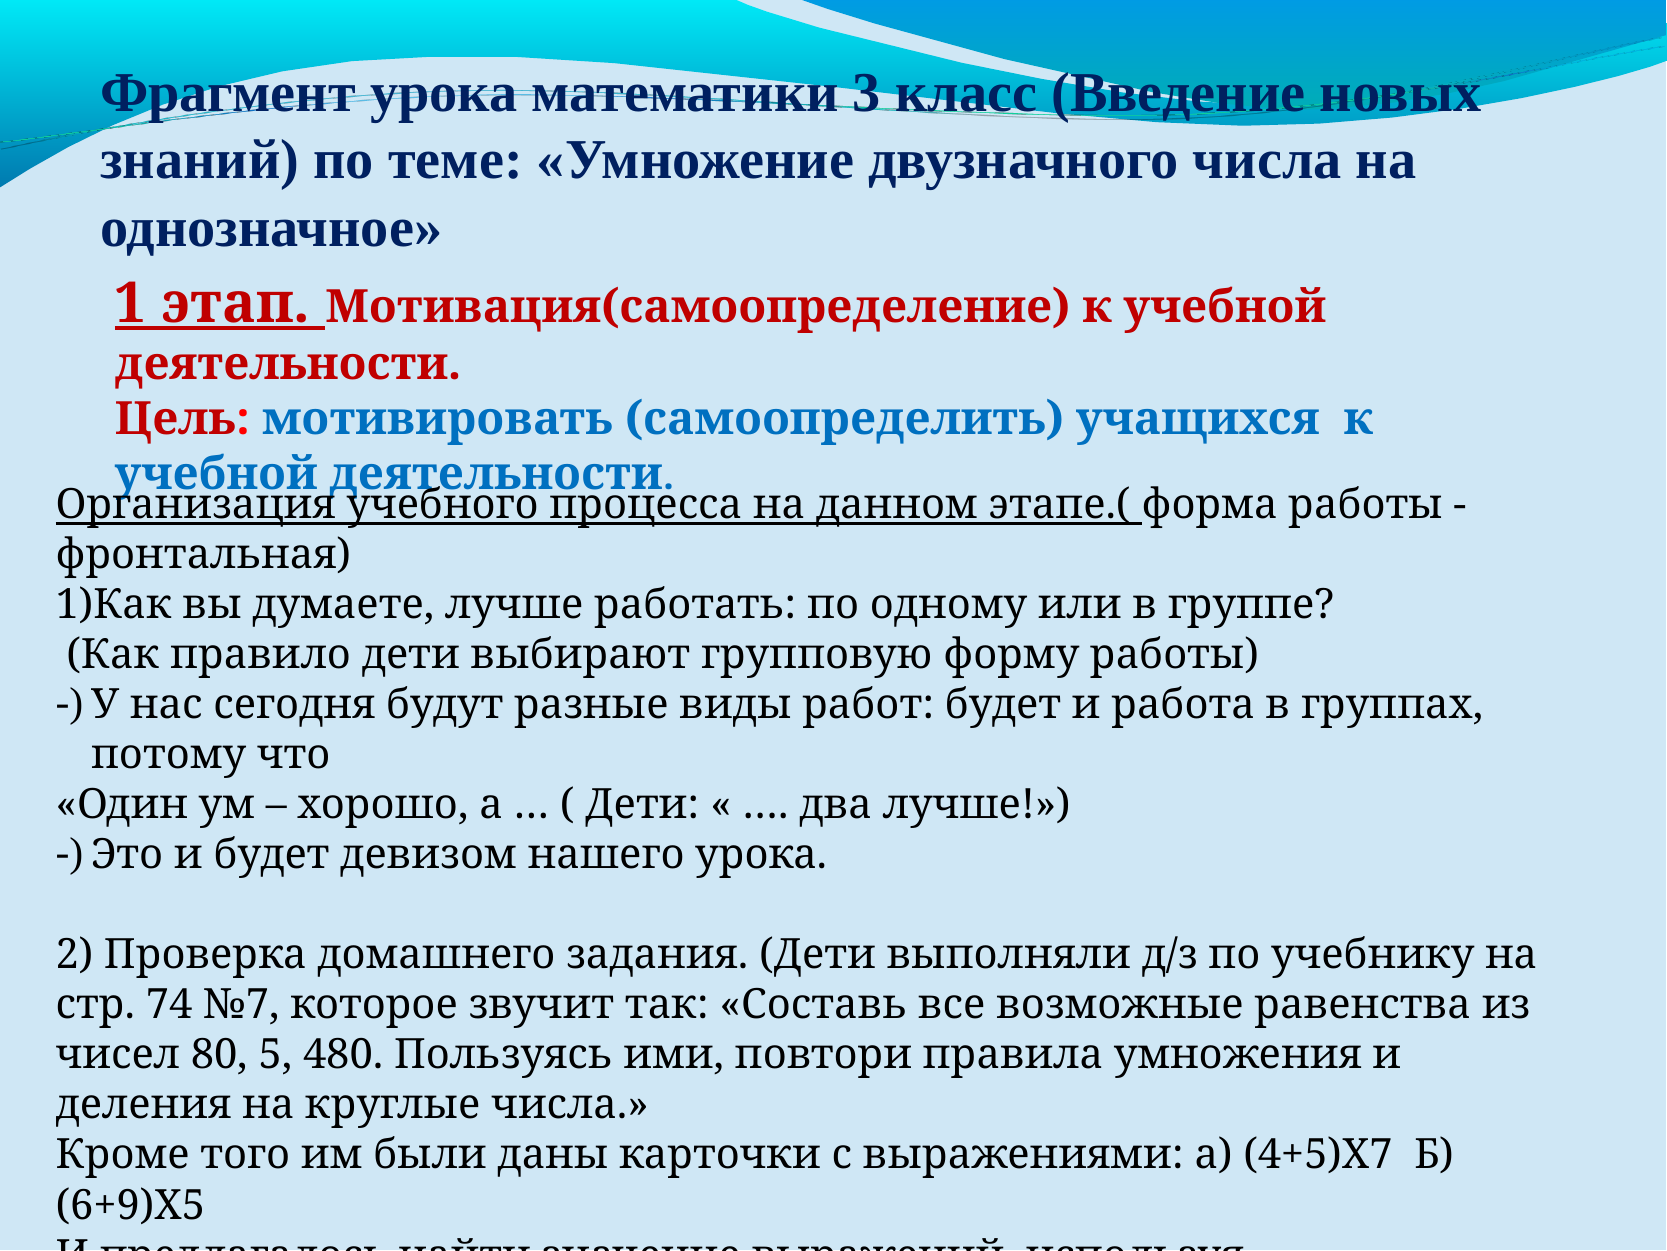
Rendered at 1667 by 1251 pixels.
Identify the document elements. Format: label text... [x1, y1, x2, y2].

picture [0, 36, 955, 112]
title Фрагмент урока математики 3 класс (Введение новых знаний) по теме: «Умножение двузначного числа на однозначное» [85, 47, 1586, 256]
text_box Организация учебного процесса на данном этапе.( форма работы - фронтальная) Как вы думаете, лучше работать: по одному или в группе? (Как правило дети выбирают групповую форму работы) У нас сегодня будут разные виды работ: будет и работа в группах, потому что «Один ум – хорошо, а … ( Дети: « …. два лучше!») Это и будет девизом нашего урока. 2) Проверка домашнего задания. (Дети выполняли д/з по учебнику на стр. 74 №7, которое звучит так: «Составь все возможные равенства из чисел 80, 5, 480. Пользуясь ими, повтори правила умножения и деления на круглые числа.» Кроме того им были даны карточки с выражениями: а) (4+5)Х7 Б) (6+9)Х5 И предлагалось найти значение выражений, используя распределительное свойство умножения. [38, 468, 1602, 1251]
picture [1586, 38, 1665, 150]
text_box 1 этап. Мотивация(самоопределение) к учебной деятельности. Цель: мотивировать (самоопределить) учащихся к учебной деятельности. [98, 257, 1595, 468]
picture [66, 140, 85, 150]
